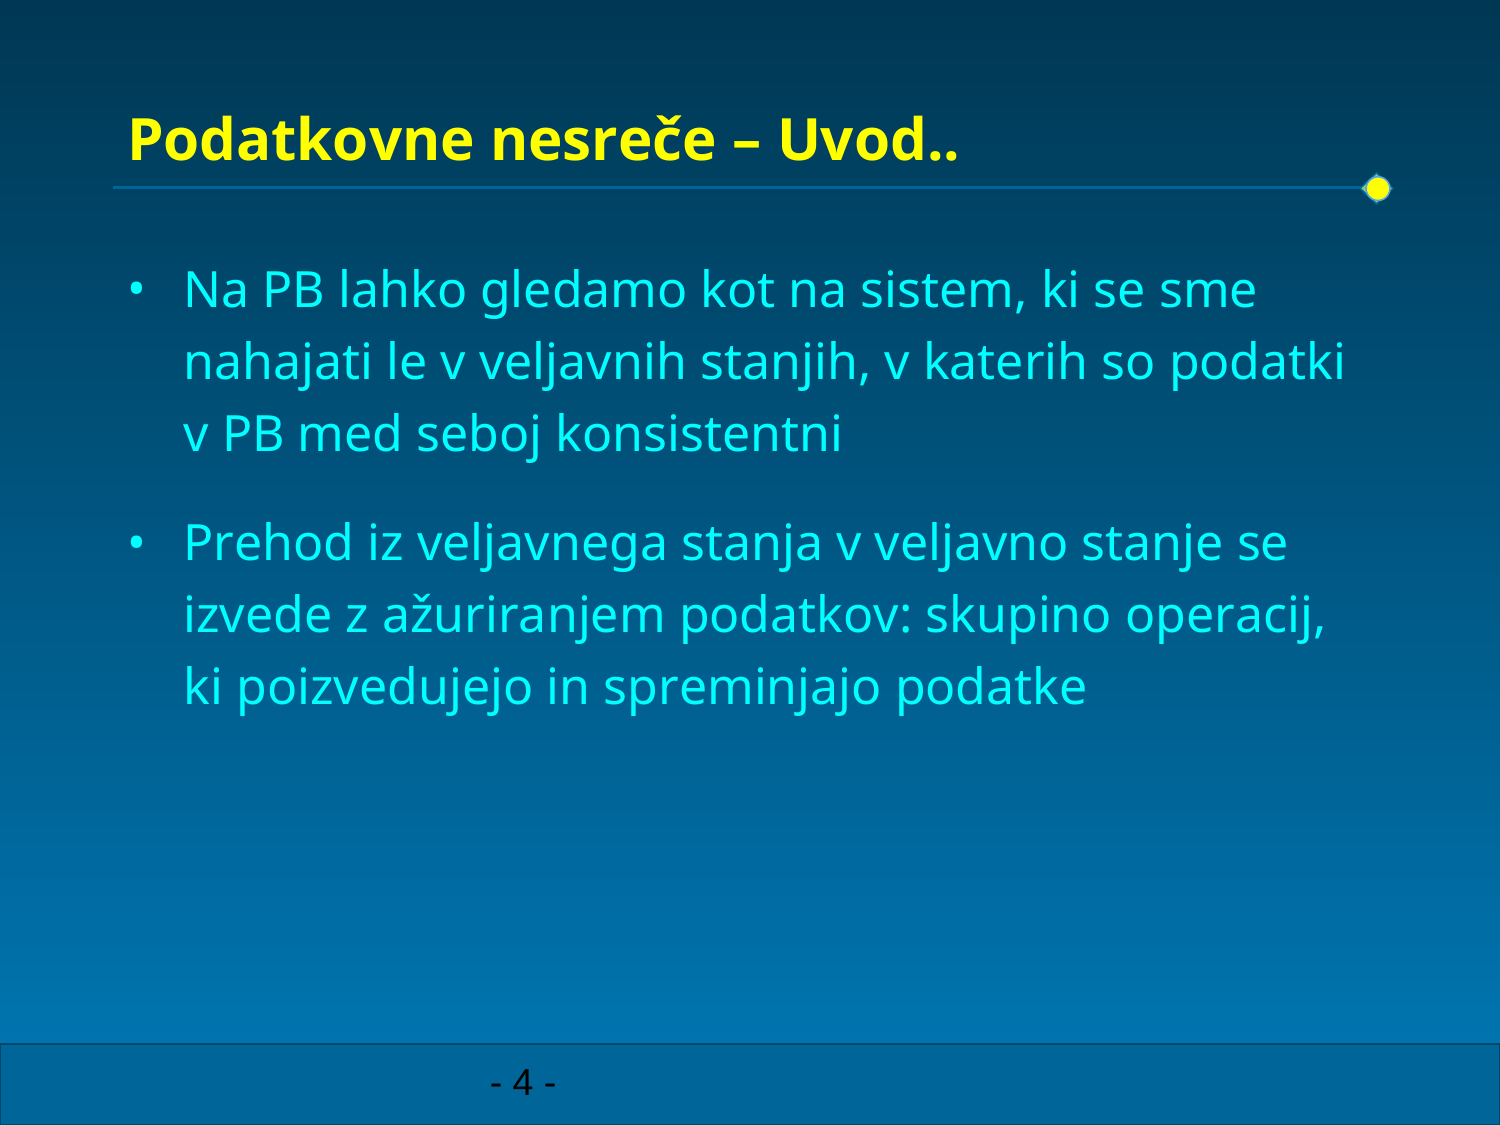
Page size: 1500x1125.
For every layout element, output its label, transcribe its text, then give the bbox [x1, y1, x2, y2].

title Podatkovne nesreče – Uvod.. [112, 94, 1388, 181]
list Na PB lahko gledamo kot na sistem, ki se sme nahajati le v veljavnih stanjih, v katerih so podatki v PB med seboj konsistentni Prehod iz veljavnega stanja v veljavno stanje se izvede z ažuriranjem podatkov: skupino operacij, ki poizvedujejo in spreminjajo podatke [112, 237, 1388, 963]
